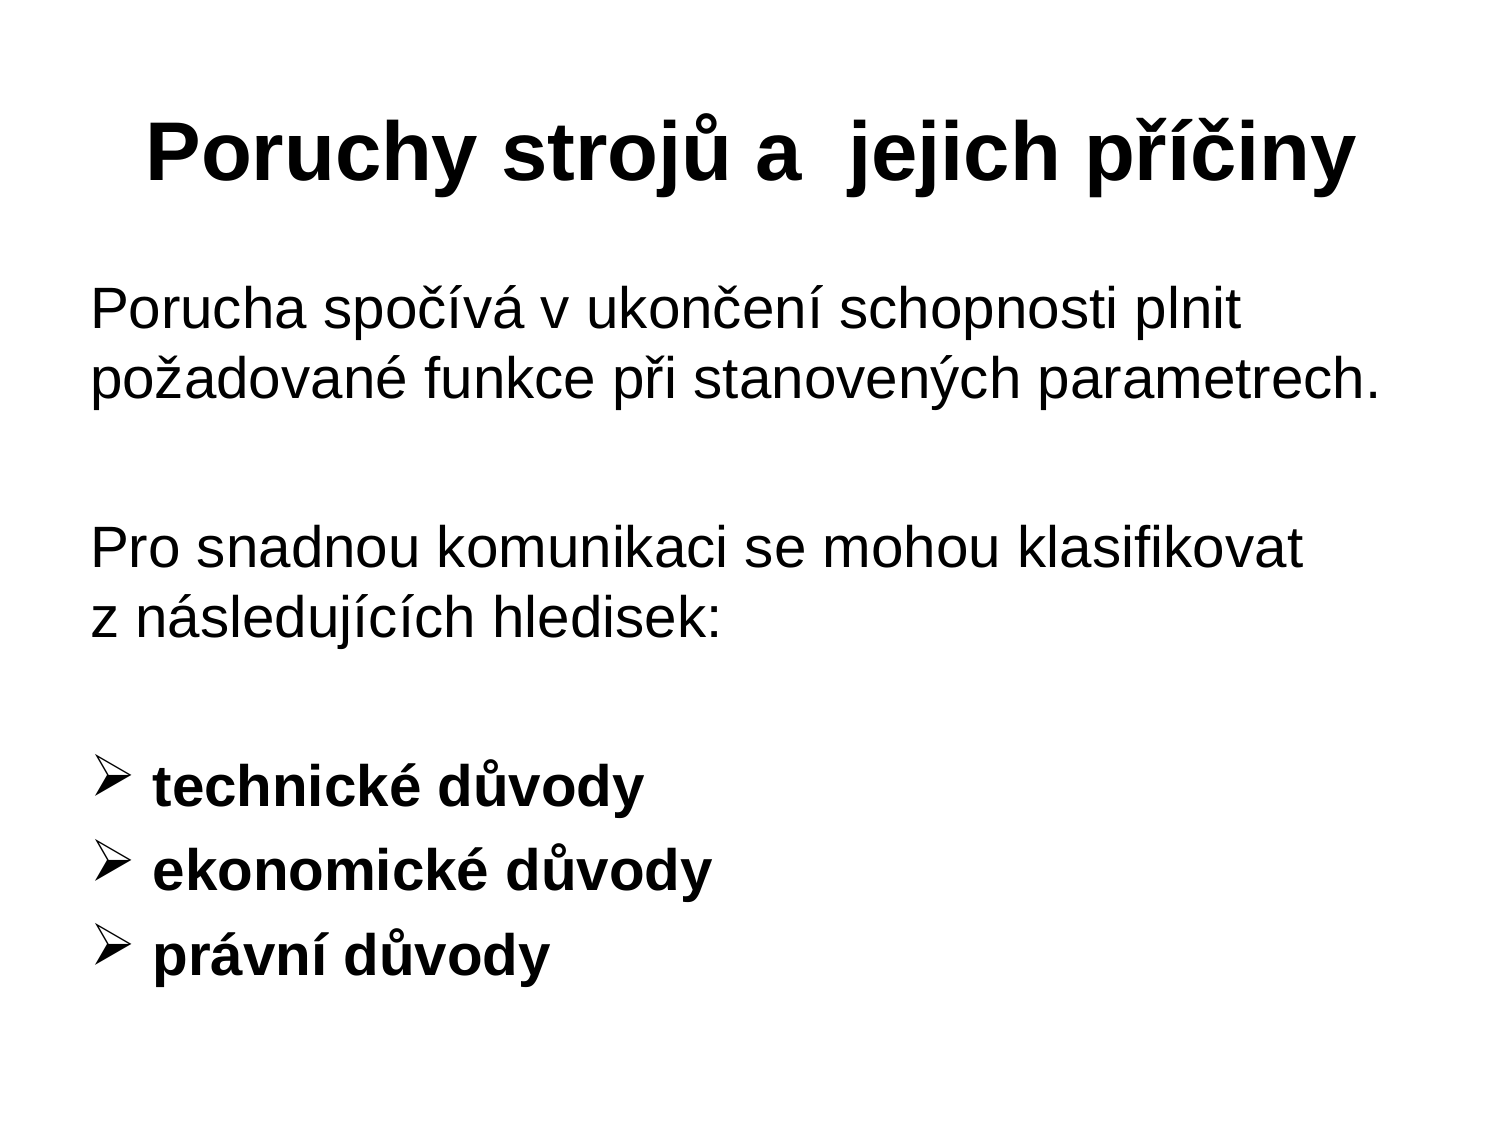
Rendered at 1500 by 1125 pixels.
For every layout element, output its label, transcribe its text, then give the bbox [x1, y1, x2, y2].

list Porucha spočívá v ukončení schopnosti plnit požadované funkce při stanovených parametrech. Pro snadnou komunikaci se mohou klasifikovat z následujících hledisek: technické důvody ekonomické důvody právní důvody [75, 262, 1426, 1080]
title Poruchy strojů a jejich příčiny [76, 89, 1427, 305]
